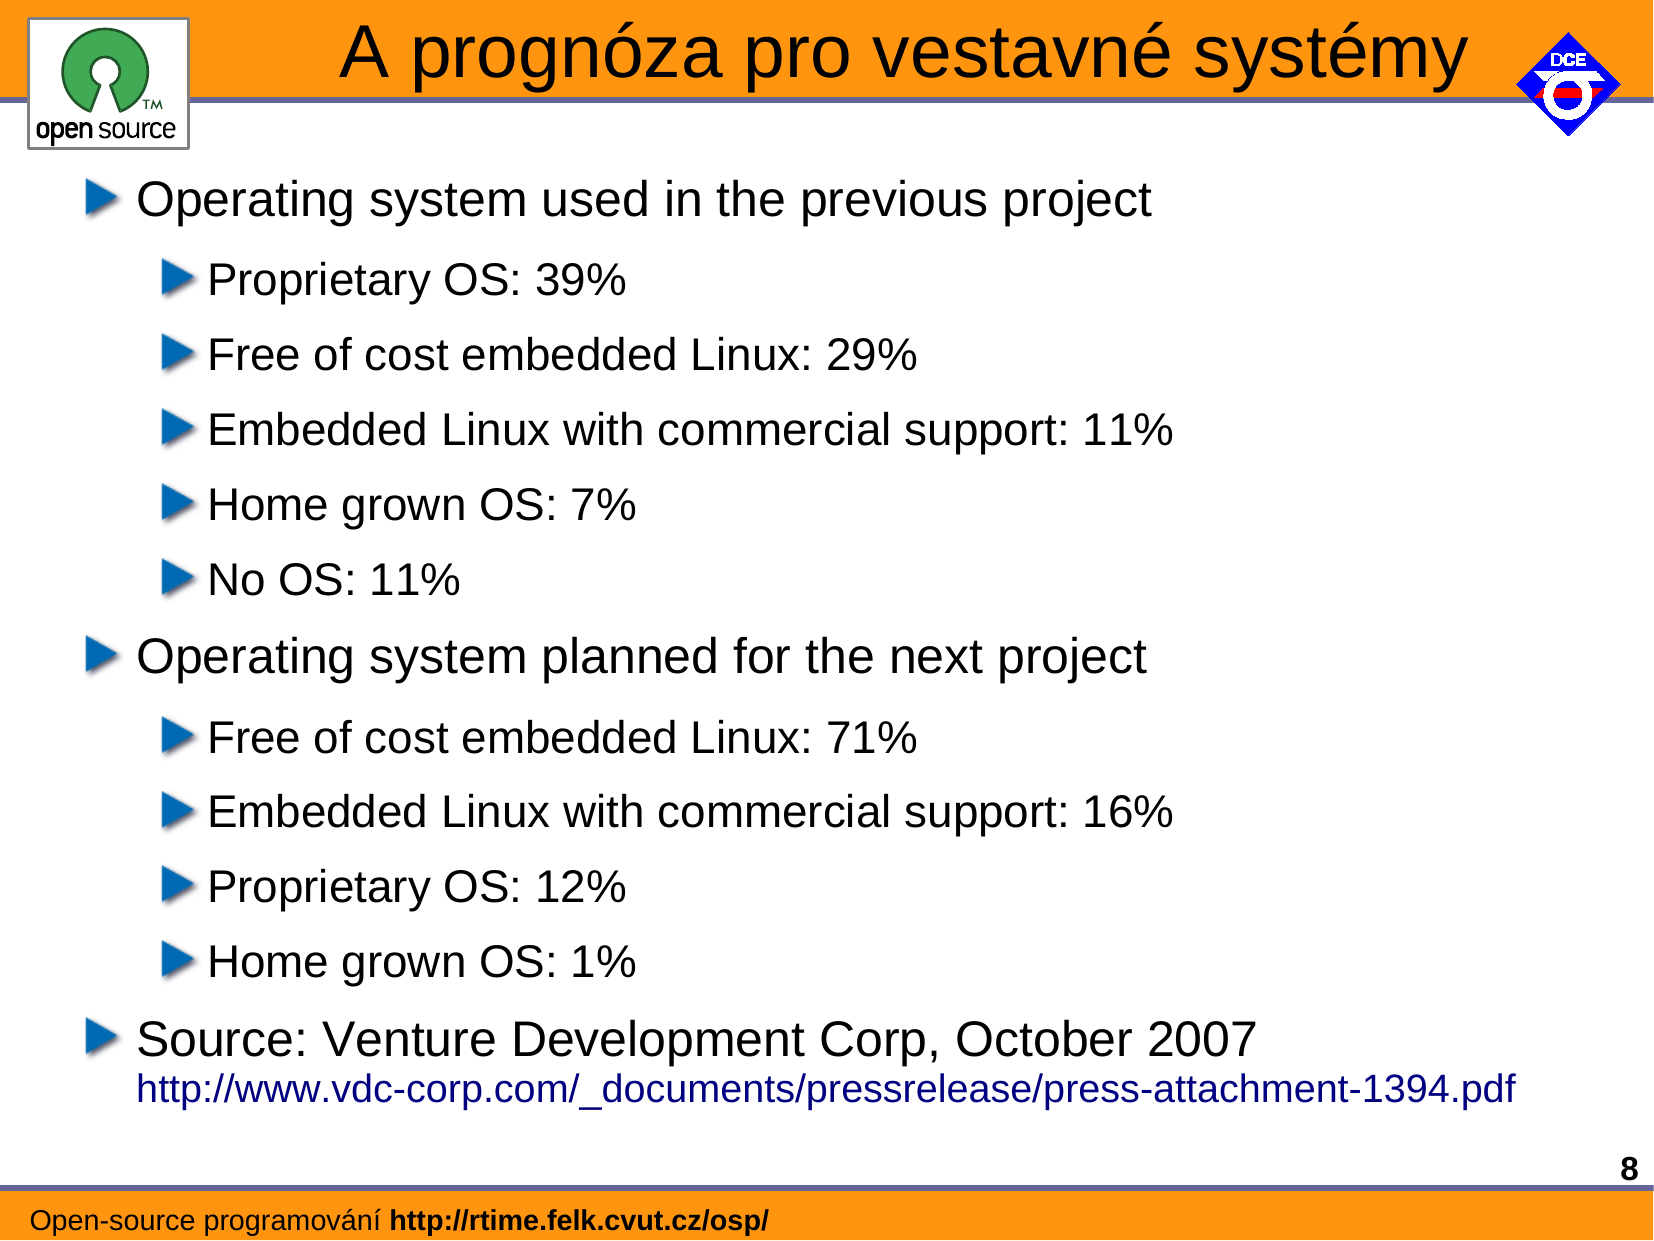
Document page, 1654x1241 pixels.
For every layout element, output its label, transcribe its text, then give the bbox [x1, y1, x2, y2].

title A prognóza pro vestavné systémy [178, 4, 1631, 98]
list Operating system used in the previous project Proprietary OS: 39% Free of cost embedded Linux: 29% Embedded Linux with commercial support: 11% Home grown OS: 7% No OS: 11% Operating system planned for the next project Free of cost embedded Linux: 71% Embedded Linux with commercial support: 16% Proprietary OS: 12% Home grown OS: 1% Source: Venture Development Corp, October 2007 http://www.vdc-corp.com/_documents/pressrelease/press-attachment-1394.pdf [65, 171, 1589, 1187]
